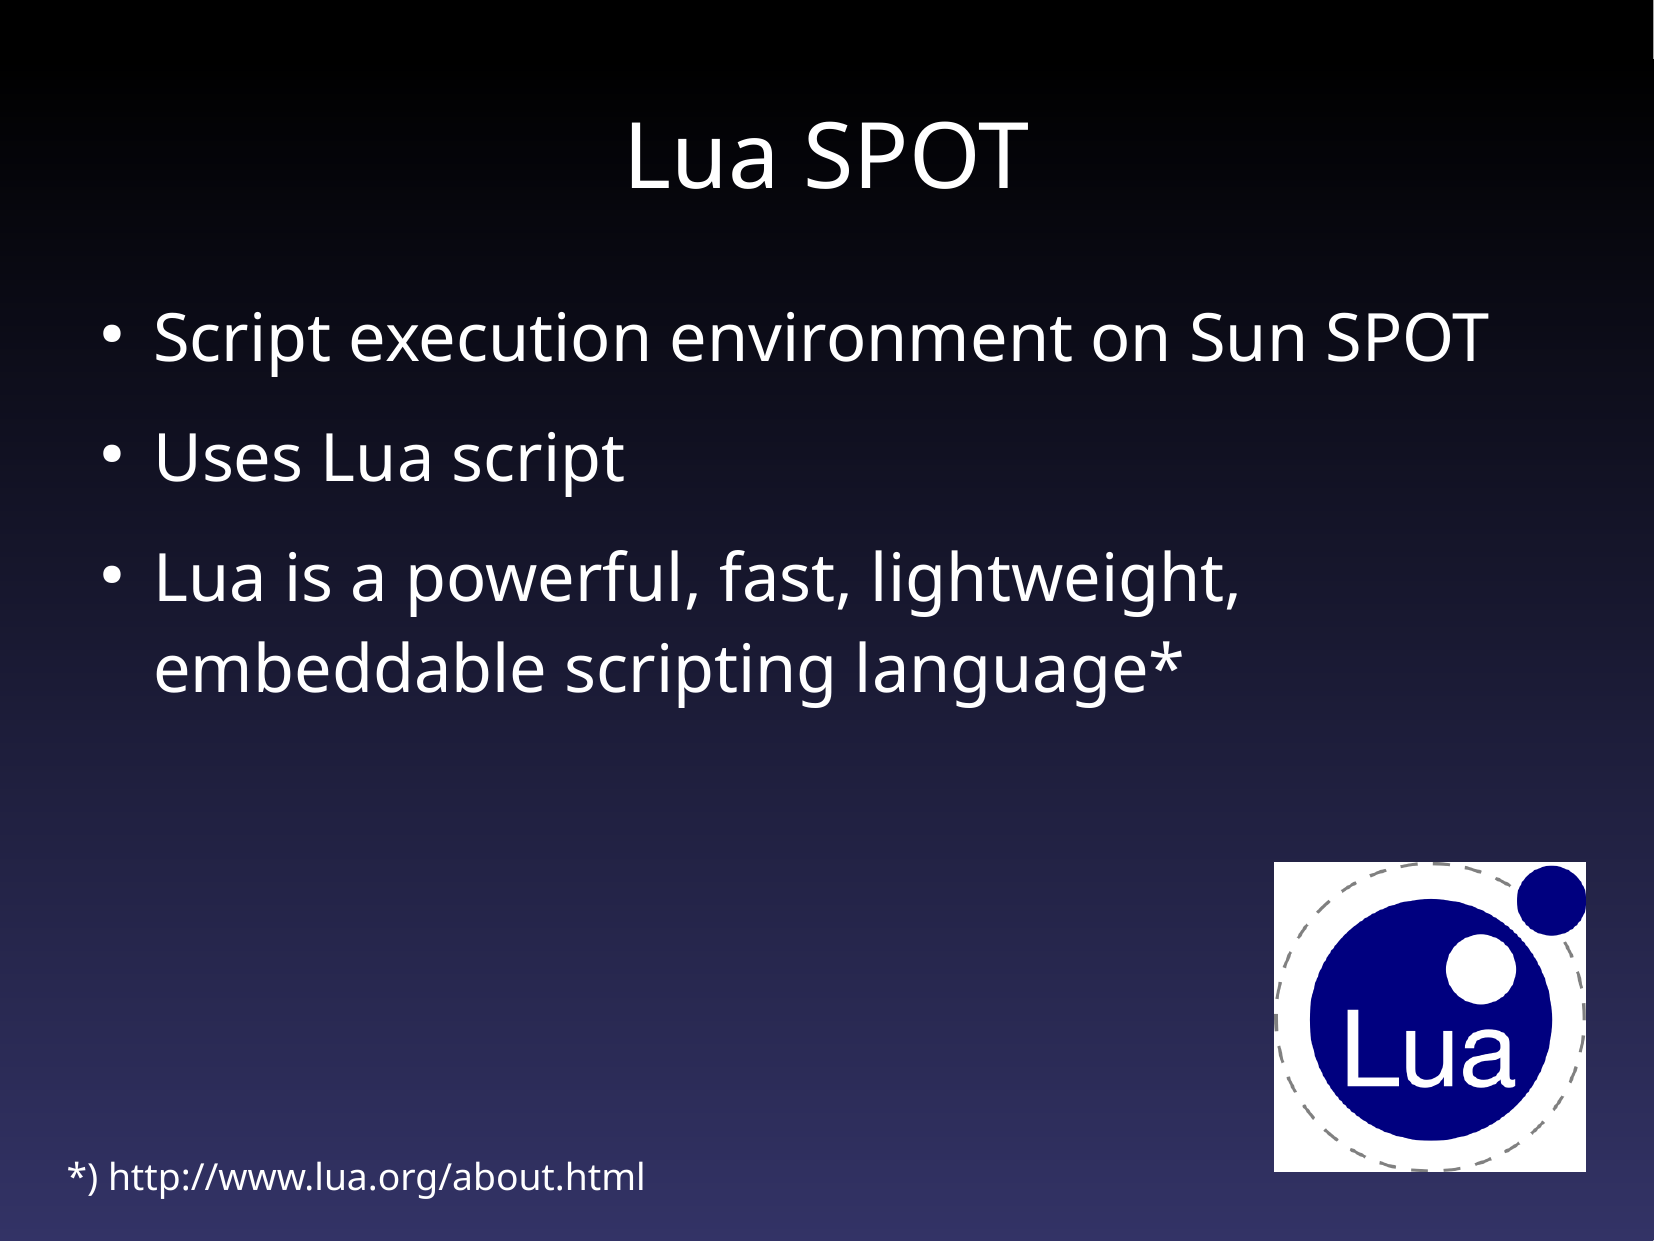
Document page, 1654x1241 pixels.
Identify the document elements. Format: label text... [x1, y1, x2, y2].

picture [1274, 862, 1586, 1172]
list Script execution environment on Sun SPOT Uses Lua script Lua is a powerful, fast, lightweight, embeddable scripting language* [82, 290, 1571, 1094]
title Lua SPOT [82, 56, 1571, 249]
text_box *) http://www.lua.org/about.html [51, 1143, 664, 1202]
